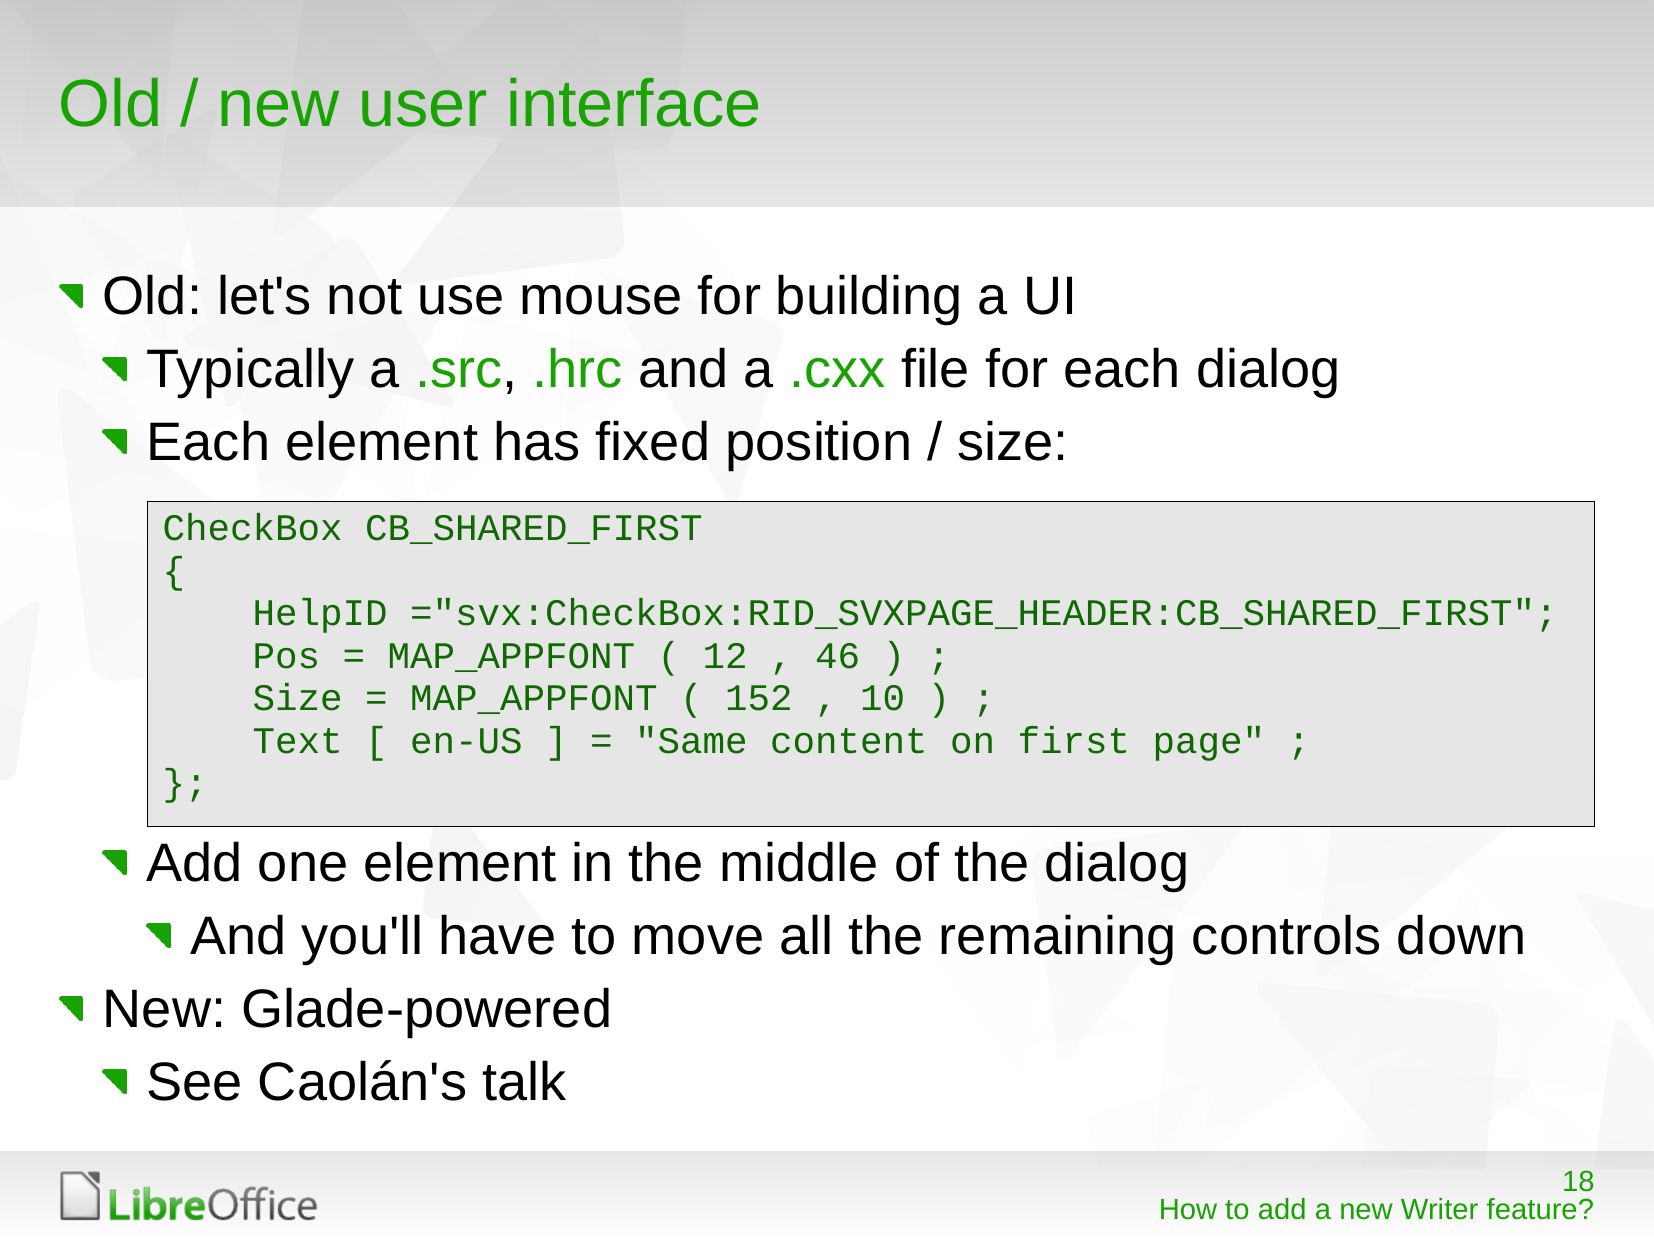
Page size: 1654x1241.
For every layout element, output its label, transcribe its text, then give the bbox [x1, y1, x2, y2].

picture [915, 548, 1654, 1169]
title Old / new user interface [59, 29, 1595, 178]
text_box CheckBox CB_SHARED_FIRST { HelpID ="svx:CheckBox:RID_SVXPAGE_HEADER:CB_SHARED_FIRST"; Pos = MAP_APPFONT ( 12 , 46 ) ; Size = MAP_APPFONT ( 152 , 10 ) ; Text [ en-US ] = "Same content on first page" ; }; [147, 501, 1595, 827]
list Old: let's not use mouse for building a UI Typically a .src, .hrc and a .cxx file for each dialog Each element has fixed position / size: Add one element in the middle of the dialog And you'll have to move all the remaining controls down New: Glade-powered See Caolán's talk [59, 265, 1595, 1114]
picture [0, 0, 783, 931]
picture [41, 1152, 337, 1240]
